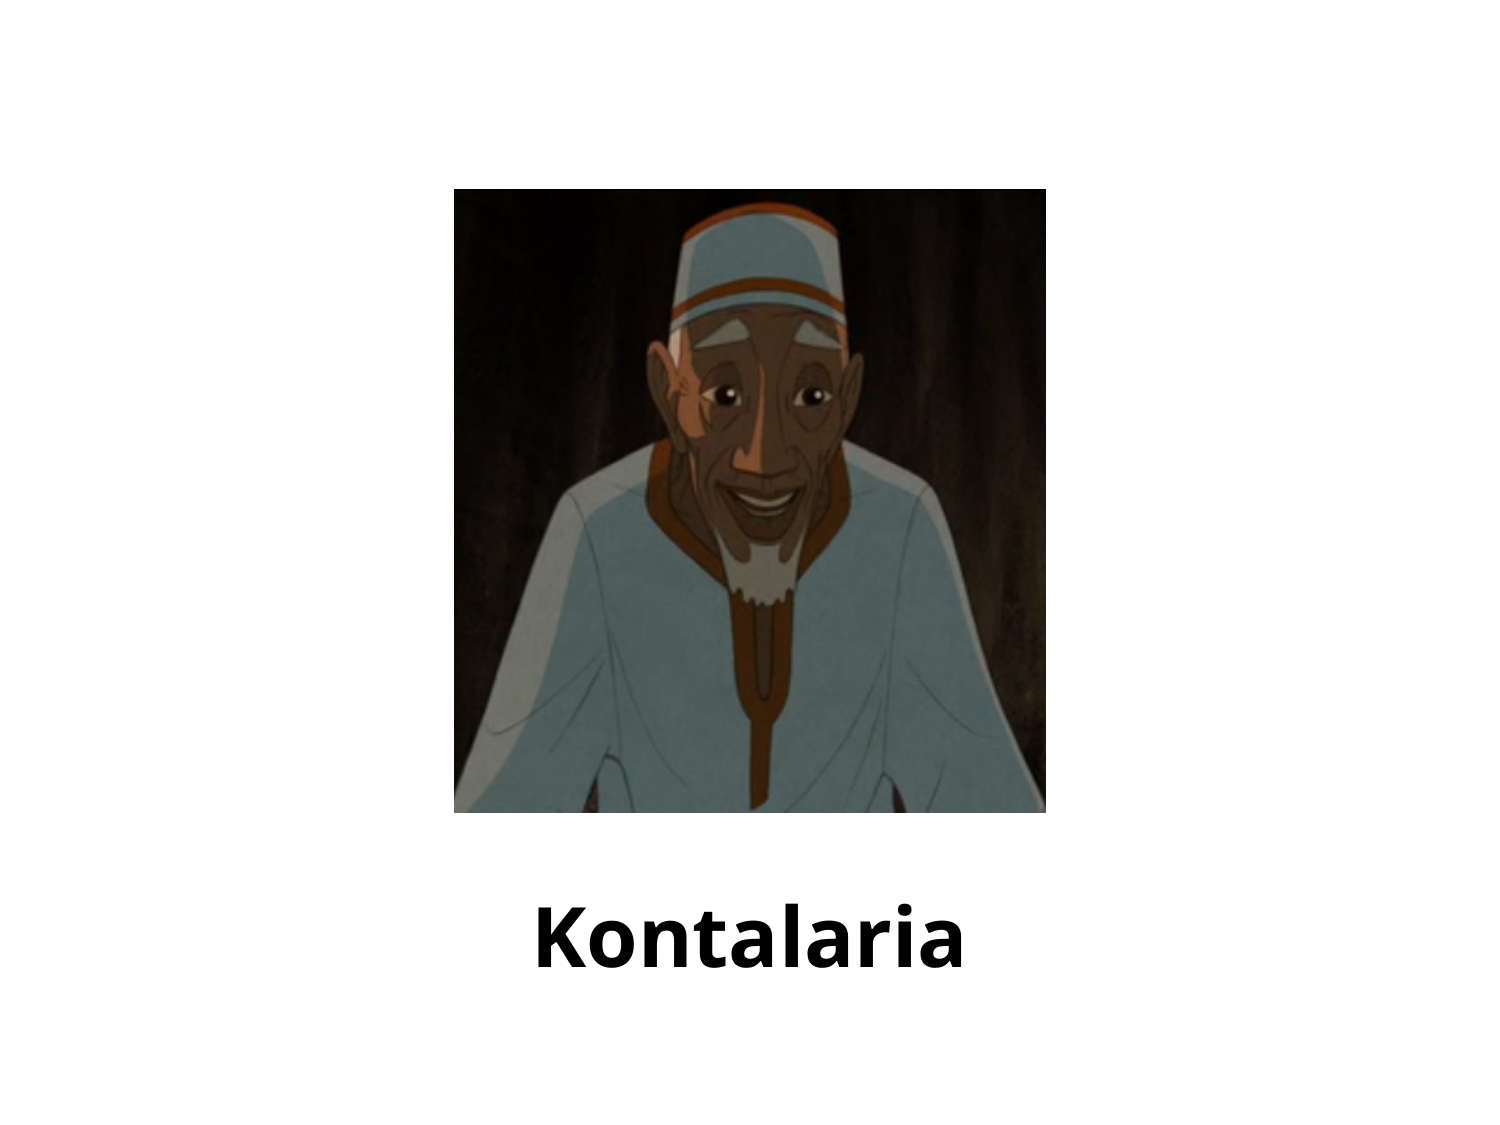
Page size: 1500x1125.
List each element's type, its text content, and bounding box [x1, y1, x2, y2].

picture [454, 189, 1046, 813]
text_box Kontalaria [0, 876, 1500, 992]
